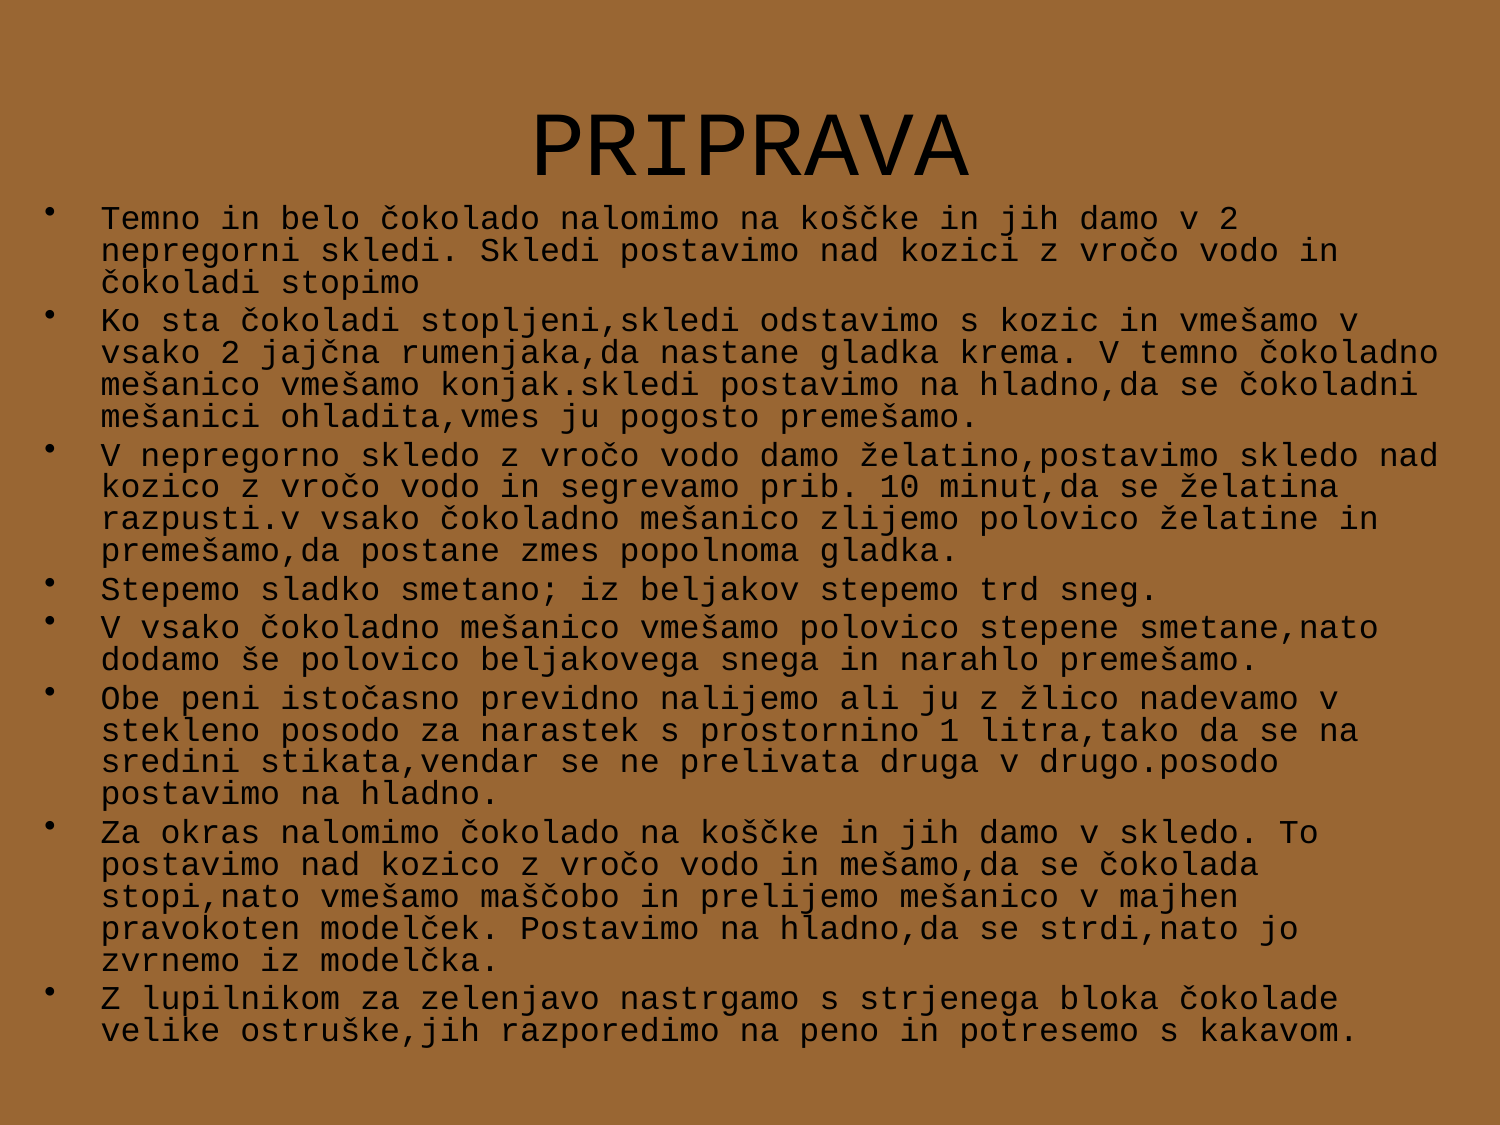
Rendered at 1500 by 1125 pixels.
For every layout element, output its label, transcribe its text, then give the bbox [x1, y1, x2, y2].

list Temno in belo čokolado nalomimo na koščke in jih damo v 2 nepregorni skledi. Skledi postavimo nad kozici z vročo vodo in čokoladi stopimo Ko sta čokoladi stopljeni,skledi odstavimo s kozic in vmešamo v vsako 2 jajčna rumenjaka,da nastane gladka krema. V temno čokoladno mešanico vmešamo konjak.skledi postavimo na hladno,da se čokoladni mešanici ohladita,vmes ju pogosto premešamo. V nepregorno skledo z vročo vodo damo želatino,postavimo skledo nad kozico z vročo vodo in segrevamo prib. 10 minut,da se želatina razpusti.v vsako čokoladno mešanico zlijemo polovico želatine in premešamo,da postane zmes popolnoma gladka. Stepemo sladko smetano; iz beljakov stepemo trd sneg. V vsako čokoladno mešanico vmešamo polovico stepene smetane,nato dodamo še polovico beljakovega snega in narahlo premešamo. Obe peni istočasno previdno nalijemo ali ju z žlico nadevamo v stekleno posodo za narastek s prostornino 1 litra,tako da se na sredini stikata,vendar se ne prelivata druga v drugo.posodo postavimo na hladno. Za okras nalomimo čokolado na koščke in jih damo v skledo. To postavimo nad kozico z vročo vodo in mešamo,da se čokolada stopi,nato vmešamo maščobo in prelijemo mešanico v majhen pravokoten modelček. Postavimo na hladno,da se strdi,nato jo zvrnemo iz modelčka. Z lupilnikom za zelenjavo nastrgamo s strjenega bloka čokolade velike ostruške,jih razporedimo na peno in potresemo s kakavom. [29, 196, 1471, 1083]
title PRIPRAVA [75, 45, 1425, 196]
